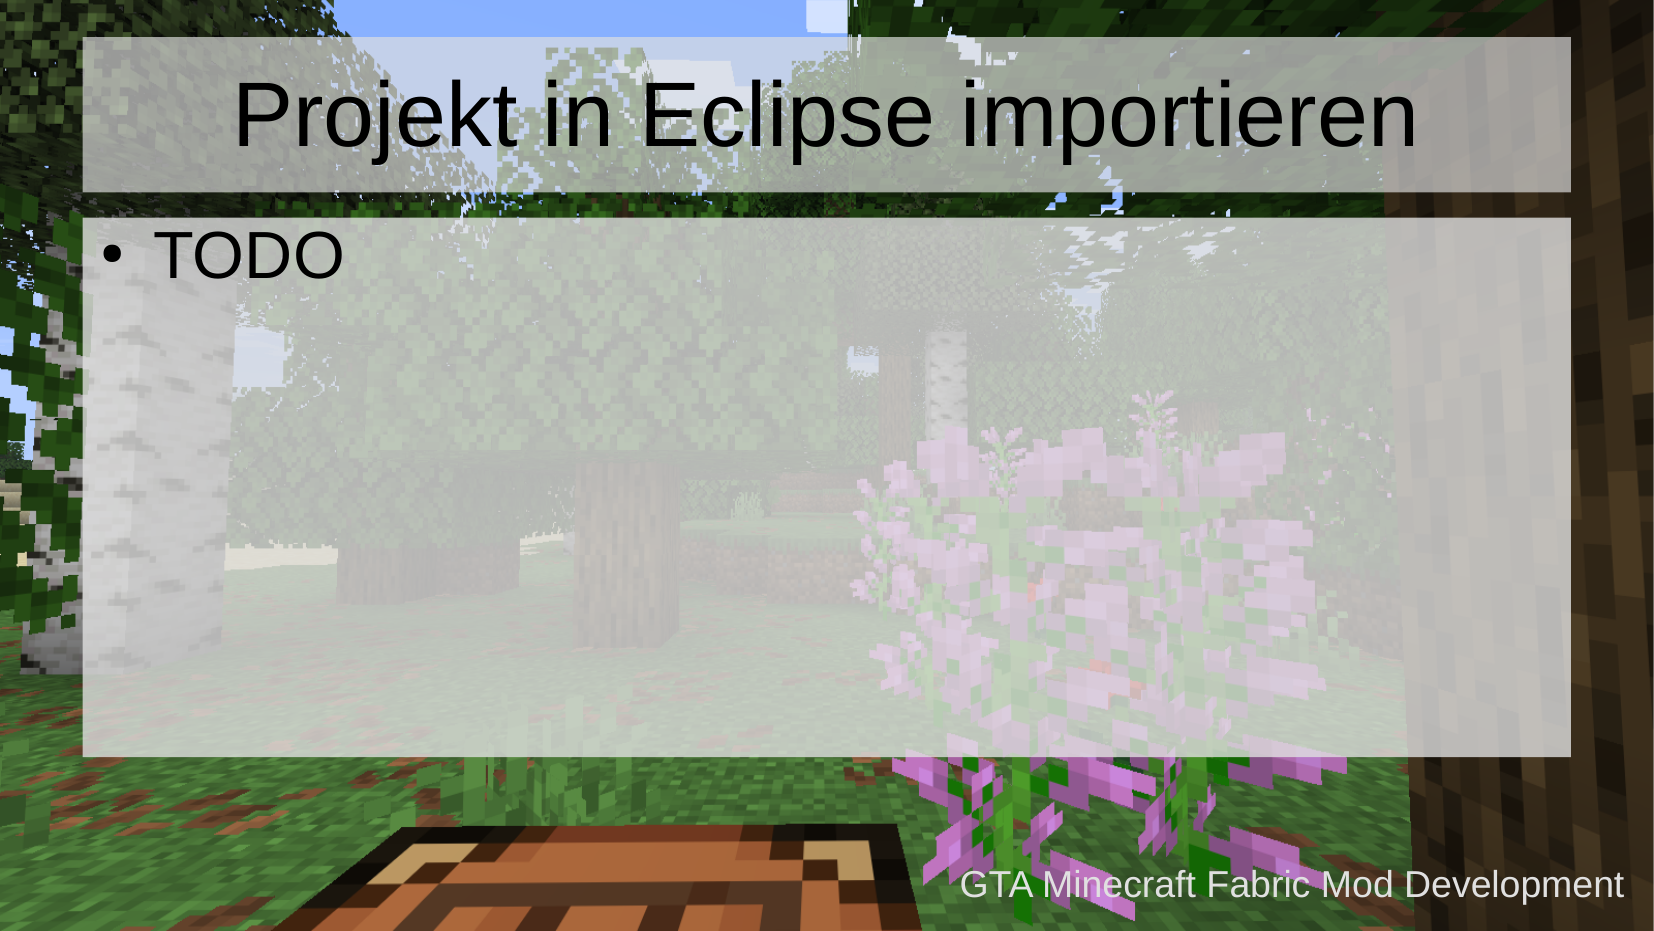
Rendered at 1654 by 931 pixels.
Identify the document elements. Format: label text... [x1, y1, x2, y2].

title Projekt in Eclipse importieren [82, 37, 1571, 193]
picture [0, 0, 1654, 931]
list TODO [82, 217, 1571, 758]
